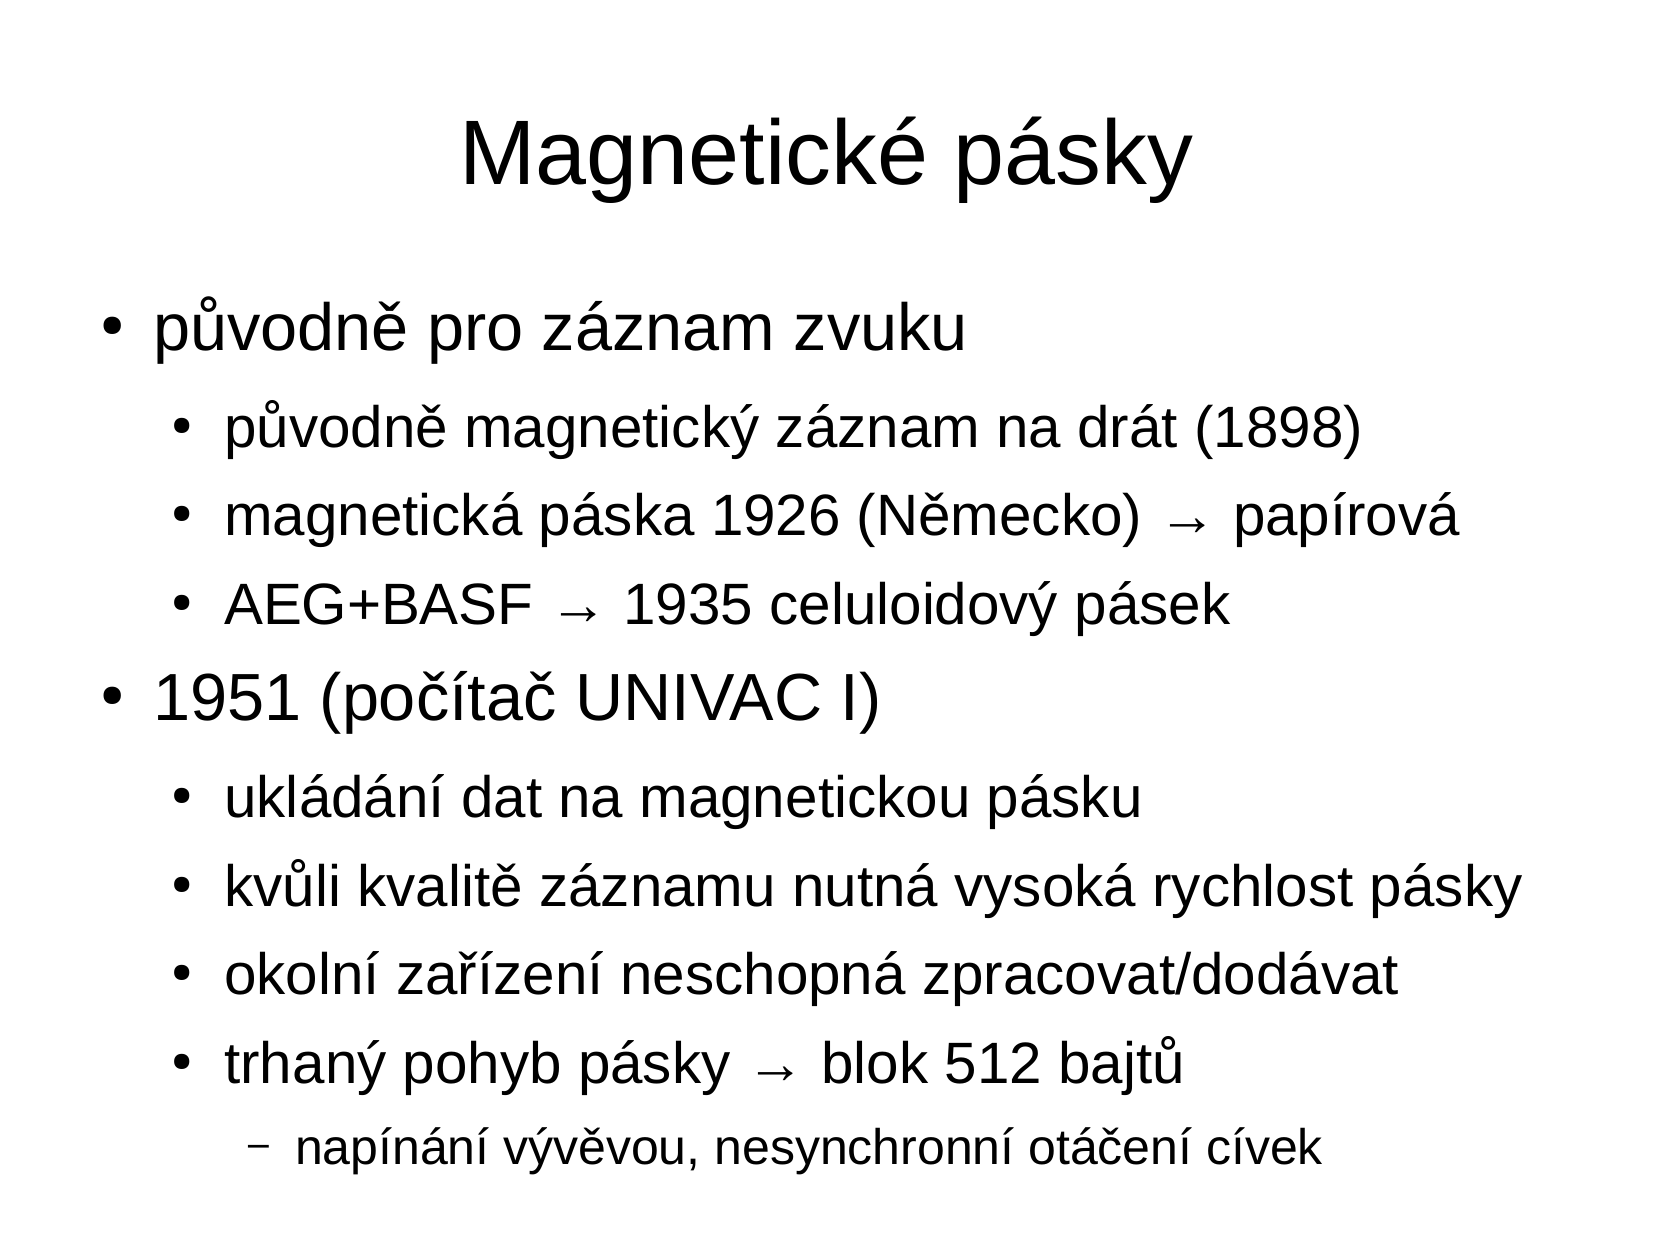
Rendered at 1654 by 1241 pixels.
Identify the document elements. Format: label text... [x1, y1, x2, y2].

title Magnetické pásky [82, 56, 1571, 250]
list původně pro záznam zvuku původně magnetický záznam na drát (1898) magnetická páska 1926 (Německo) → papírová AEG+BASF → 1935 celuloidový pásek 1951 (počítač UNIVAC I) ukládání dat na magnetickou pásku kvůli kvalitě záznamu nutná vysoká rychlost pásky okolní zařízení neschopná zpracovat/dodávat trhaný pohyb pásky → blok 512 bajtů napínání vývěvou, nesynchronní otáčení cívek [82, 290, 1571, 1176]
